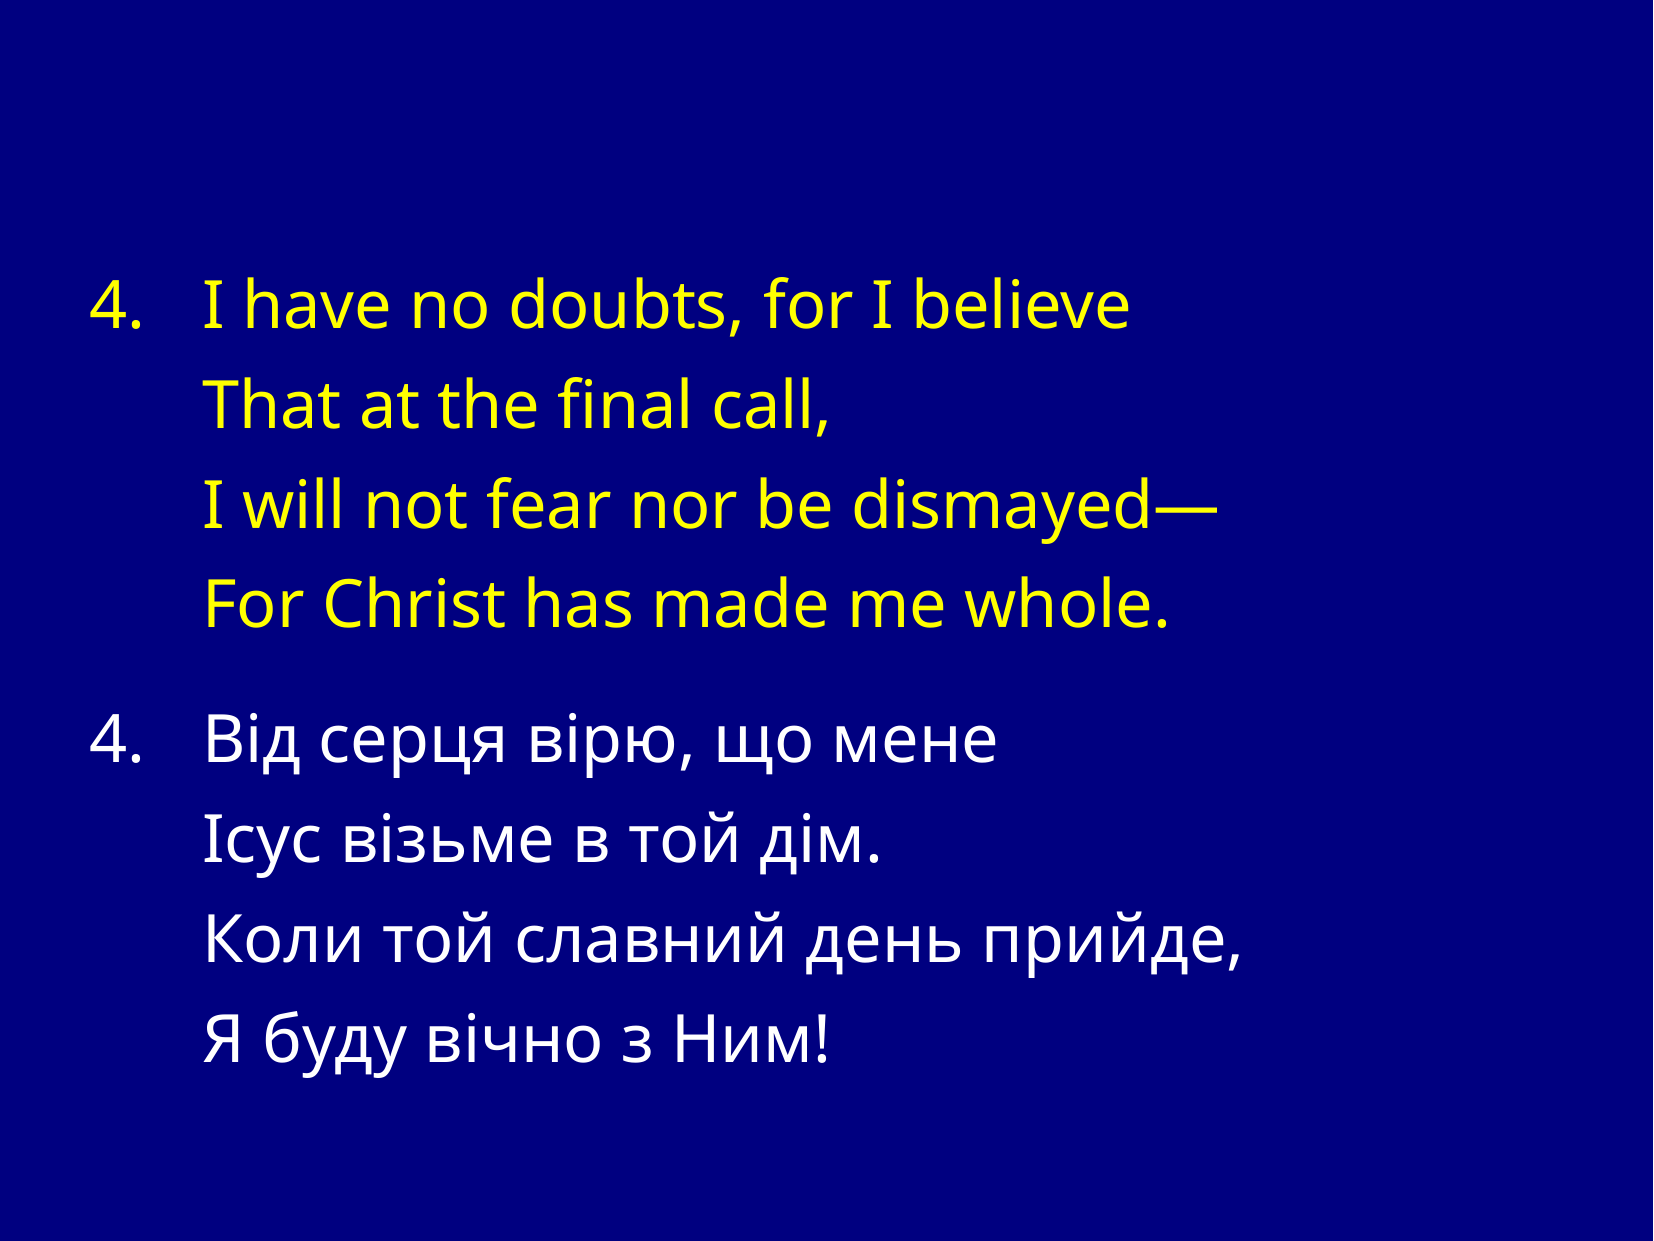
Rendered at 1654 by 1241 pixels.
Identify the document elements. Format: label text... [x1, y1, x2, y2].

text_box 4. Від серця вірю, що мене Ісус візьме в той дім. Коли той славний день прийде, Я буду вічно з Ним! [75, 675, 1576, 1163]
text_box 4. I have no doubts, for I believe That at the final call, I will not fear nor be dismayed— For Christ has made me whole. [75, 150, 1576, 638]
